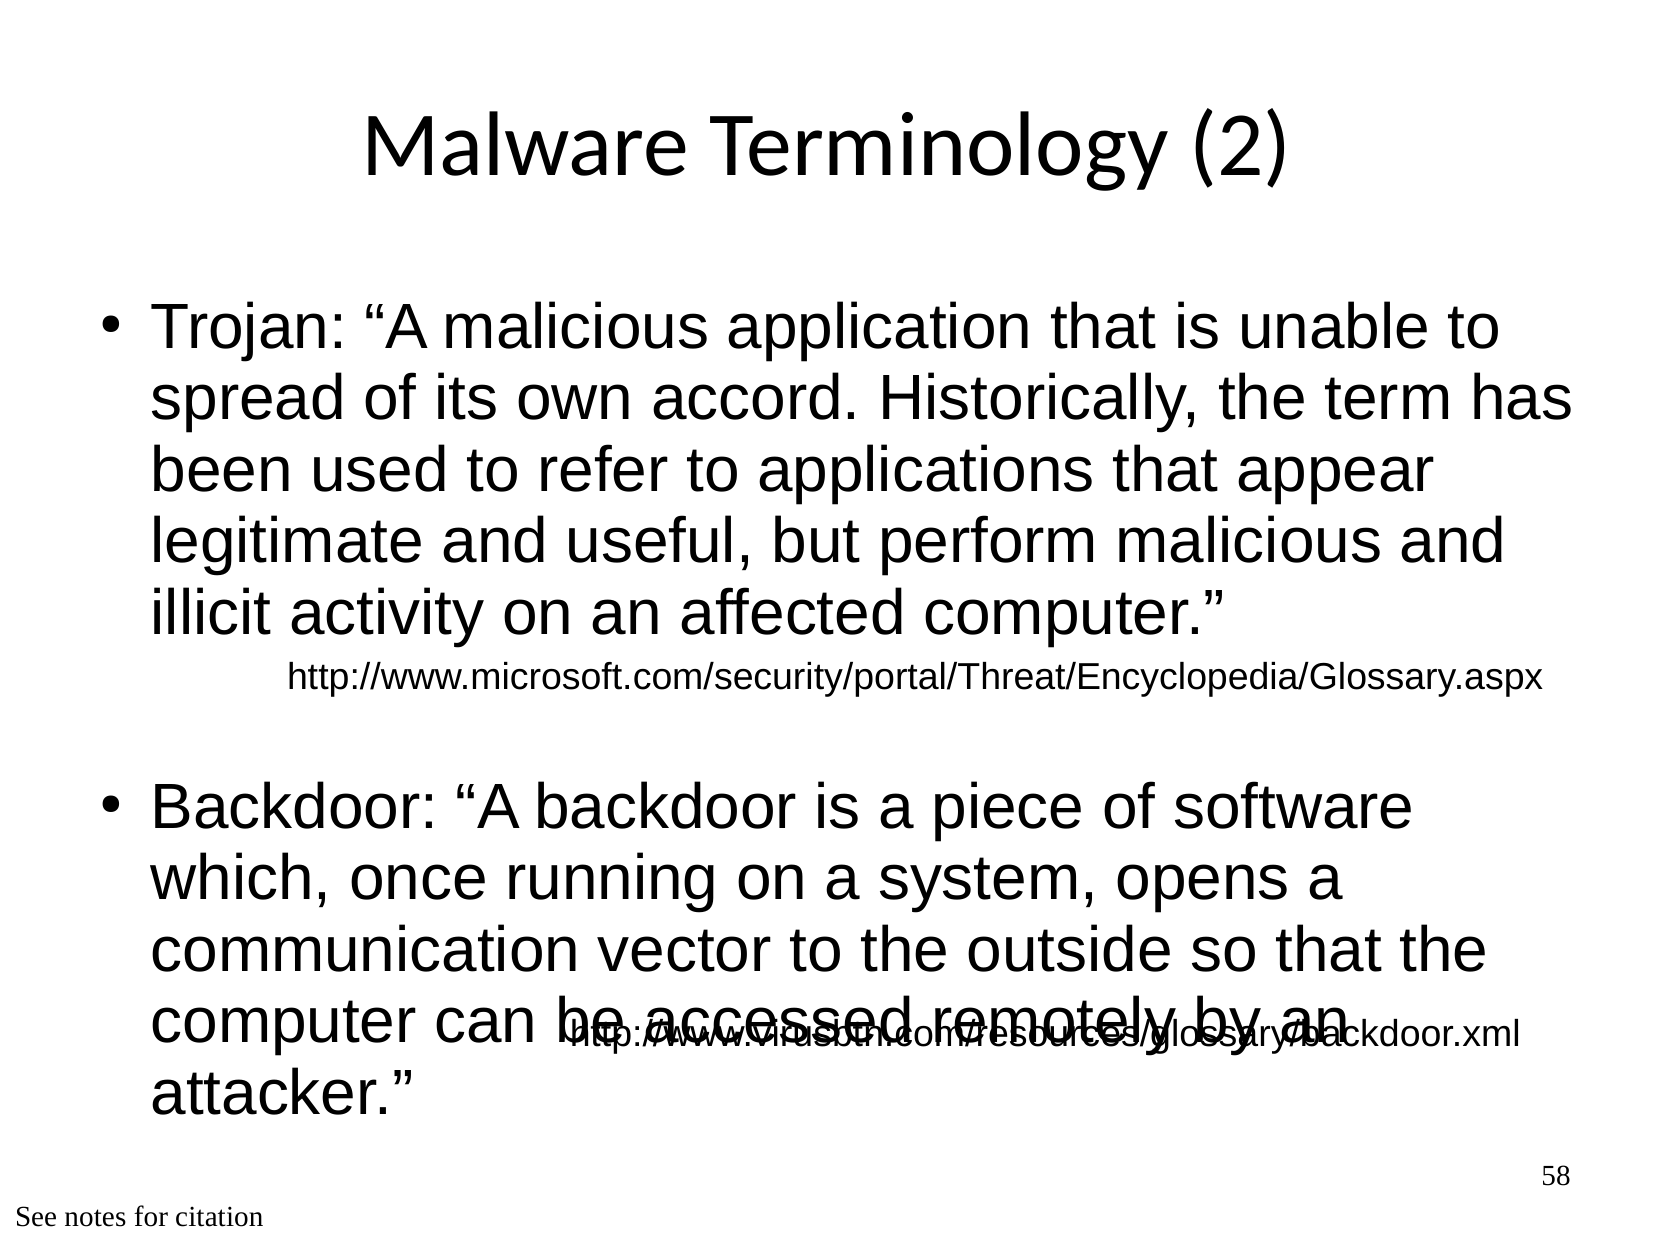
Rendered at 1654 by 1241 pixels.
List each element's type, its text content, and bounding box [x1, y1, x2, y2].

title Malware Terminology (2) [82, 49, 1571, 257]
text_box http://www.microsoft.com/security/portal/Threat/Encyclopedia/Glossary.aspx [272, 648, 1561, 706]
text_box http://www.virusbtn.com/resources/glossary/backdoor.xml [555, 1005, 1538, 1062]
list Trojan: “A malicious application that is unable to spread of its own accord. Historically, the term has been used to refer to applications that appear legitimate and useful, but perform malicious and illicit activity on an affected computer.” Backdoor: “A backdoor is a piece of software which, once running on a system, opens a communication vector to the outside so that the computer can be accessed remotely by an attacker.” [82, 290, 1576, 1141]
